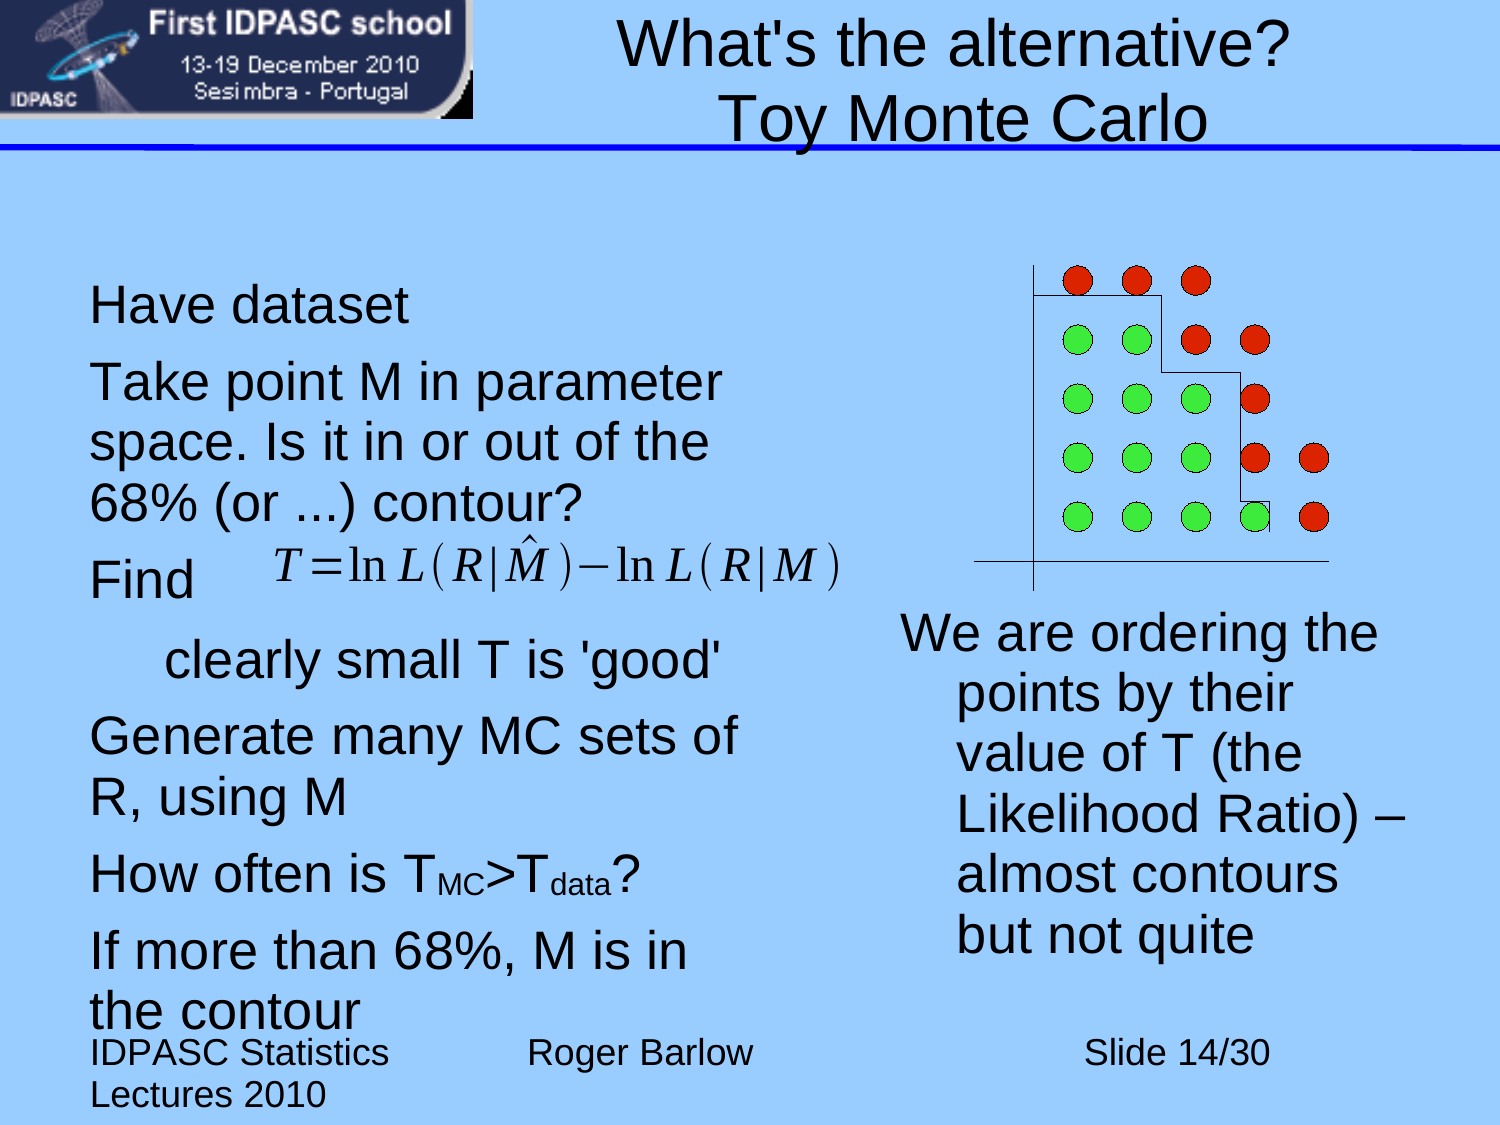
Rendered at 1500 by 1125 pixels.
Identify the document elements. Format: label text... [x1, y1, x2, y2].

text_box [1062, 383, 1093, 414]
text_box [1181, 324, 1211, 355]
title What's the alternative? Toy Monte Carlo [501, 7, 1426, 156]
text_box [1122, 324, 1152, 355]
list We are ordering the points by their value of T (the Likelihood Ratio) – almost contours but not quite [885, 590, 1426, 1006]
text_box [1122, 501, 1152, 532]
text_box [1181, 501, 1211, 532]
text_box [1241, 442, 1270, 473]
text_box [1062, 265, 1093, 295]
text_box [1181, 265, 1211, 296]
list Have dataset Take point M in parameter space. Is it in or out of the 68% (or ...) contour? Find clearly small T is 'good' Generate many MC sets of R, using M How often is TMC>Tdata? If more than 68%, M is in the contour [75, 262, 768, 1067]
picture [0, 0, 473, 119]
text_box [1181, 442, 1211, 473]
text_box [1062, 501, 1093, 532]
text_box [1062, 442, 1093, 473]
text_box [1062, 324, 1093, 355]
text_box [1240, 502, 1269, 532]
text_box [1181, 383, 1211, 414]
text_box [1122, 442, 1152, 473]
text_box [1122, 265, 1152, 295]
text_box [1241, 383, 1270, 414]
text_box [1299, 442, 1329, 473]
text_box [1240, 324, 1270, 355]
text_box [1122, 383, 1152, 414]
chart [265, 531, 848, 594]
text_box [1299, 501, 1329, 532]
